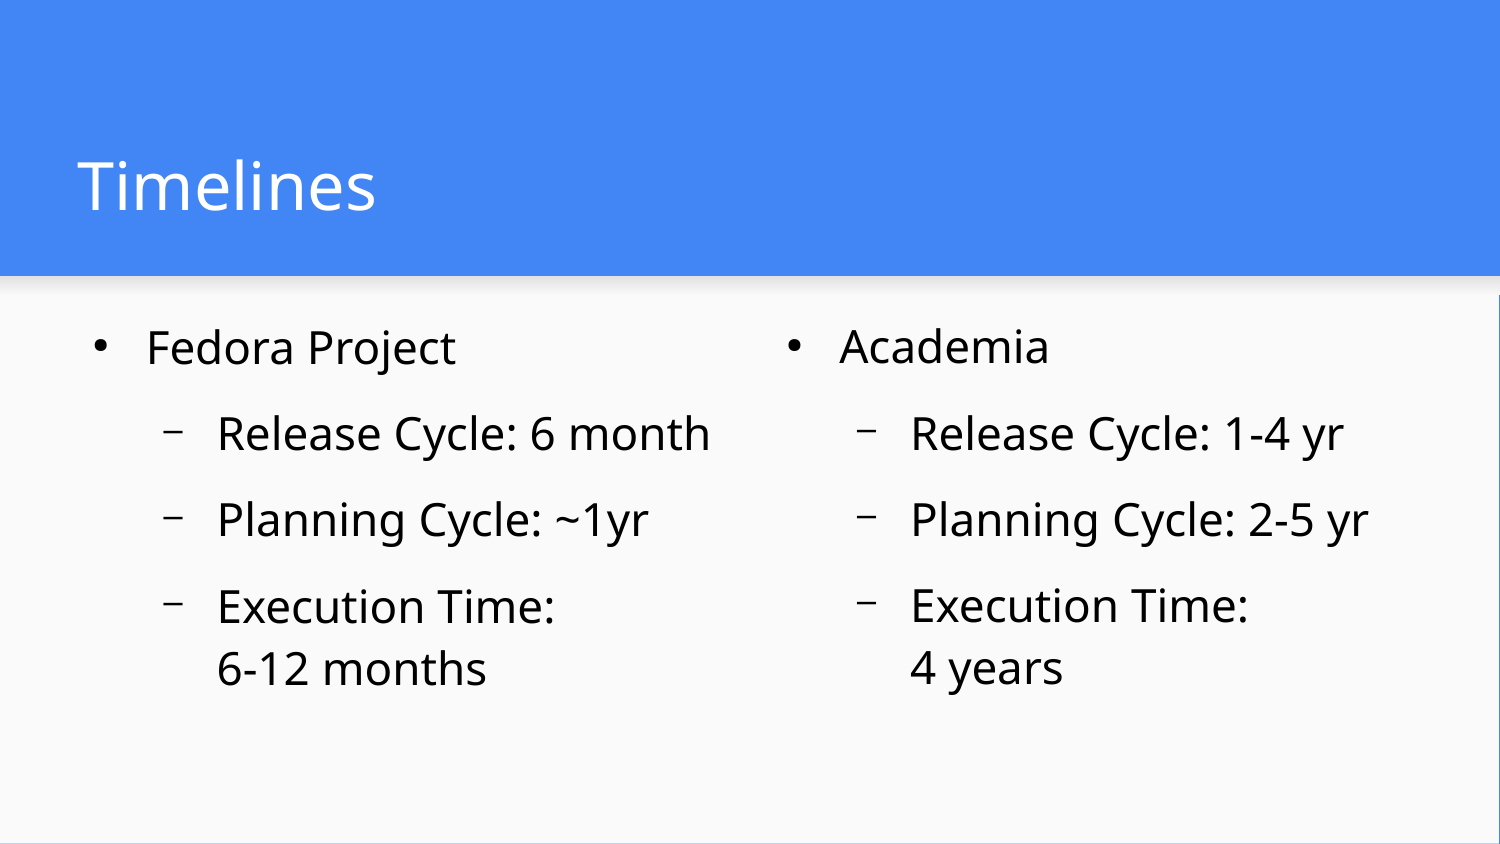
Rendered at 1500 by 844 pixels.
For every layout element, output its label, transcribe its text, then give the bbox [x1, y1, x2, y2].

list Academia Release Cycle: 1-4 yr Planning Cycle: 2-5 yr Execution Time: 4 years [768, 314, 1427, 760]
list Fedora Project Release Cycle: 6 month Planning Cycle: ~1yr Execution Time: 6-12 months [75, 315, 734, 805]
title Timelines [77, 121, 1427, 248]
